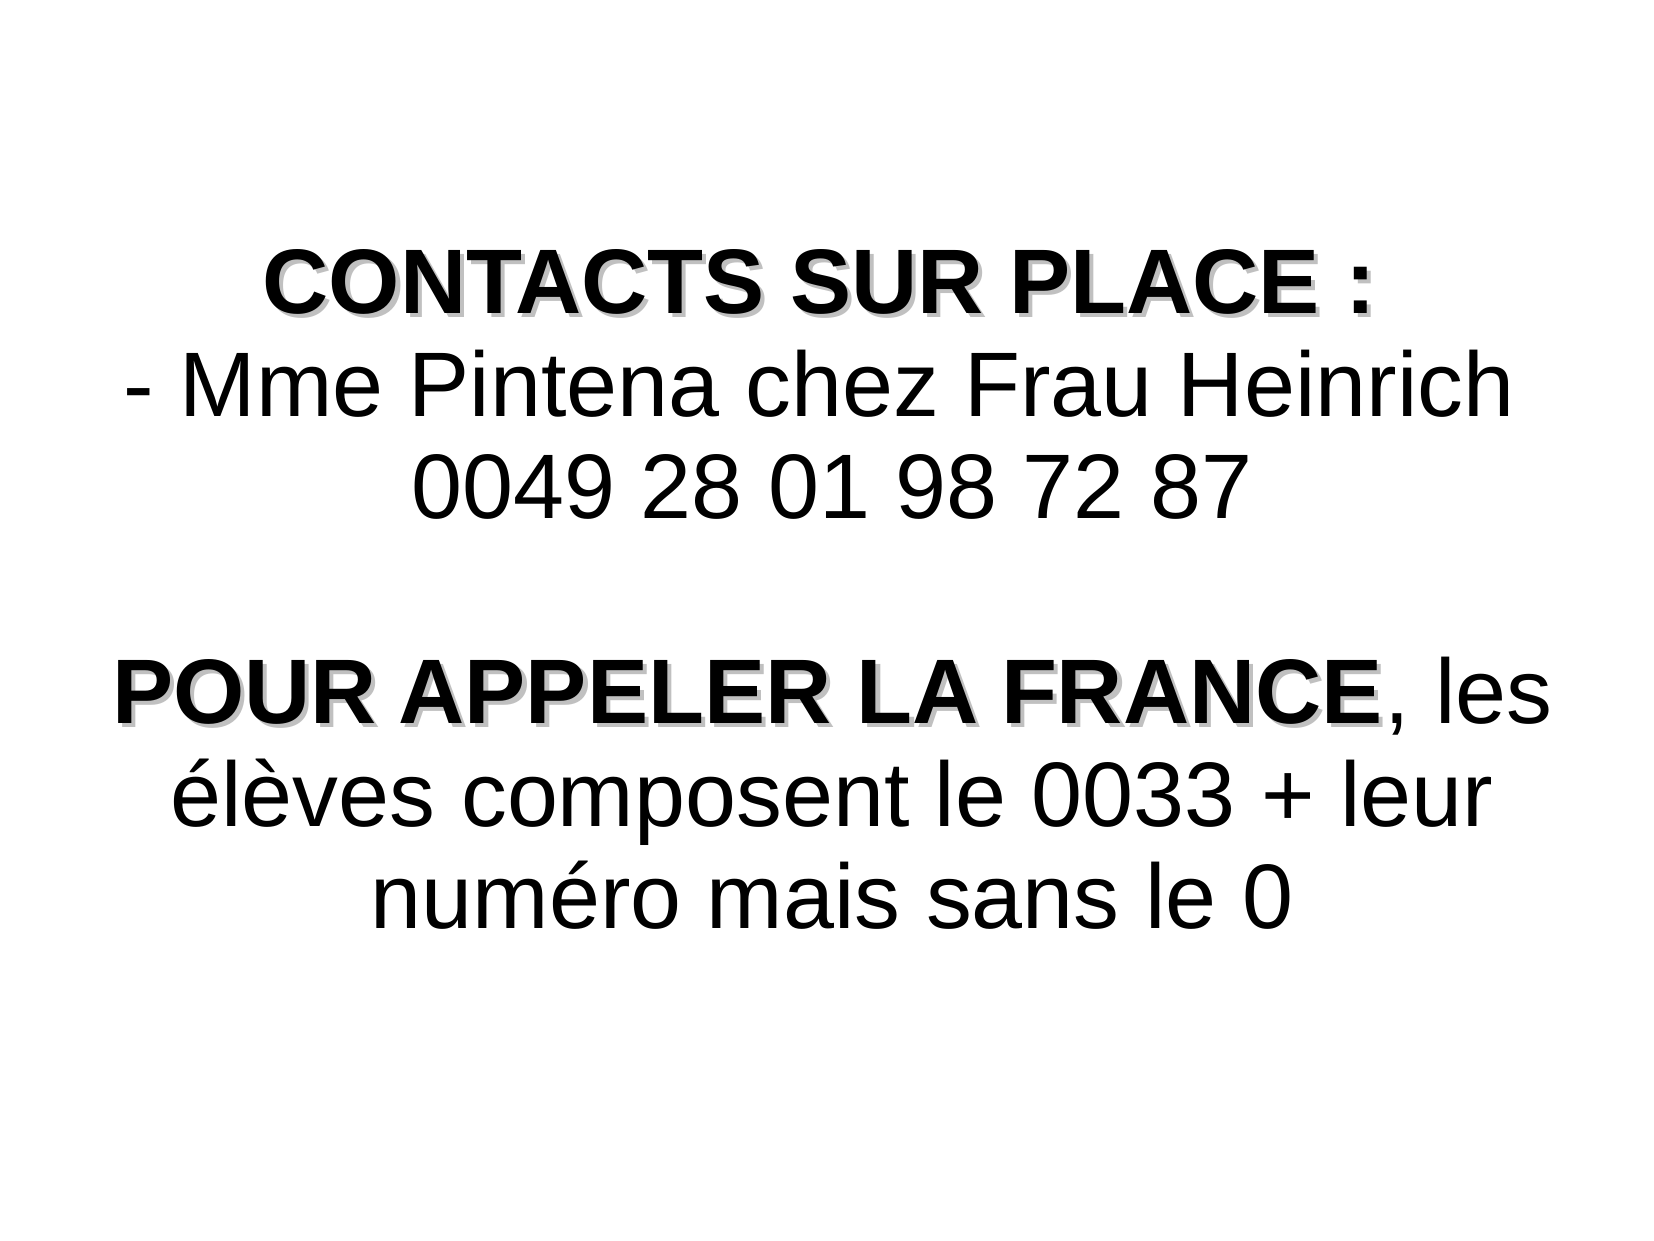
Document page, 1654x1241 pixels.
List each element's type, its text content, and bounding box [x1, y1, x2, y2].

title CONTACTS SUR PLACE : - Mme Pintena chez Frau Heinrich 0049 28 01 98 72 87 POUR APPELER LA FRANCE, les élèves composent le 0033 + leur numéro mais sans le 0 [88, 25, 1577, 1241]
